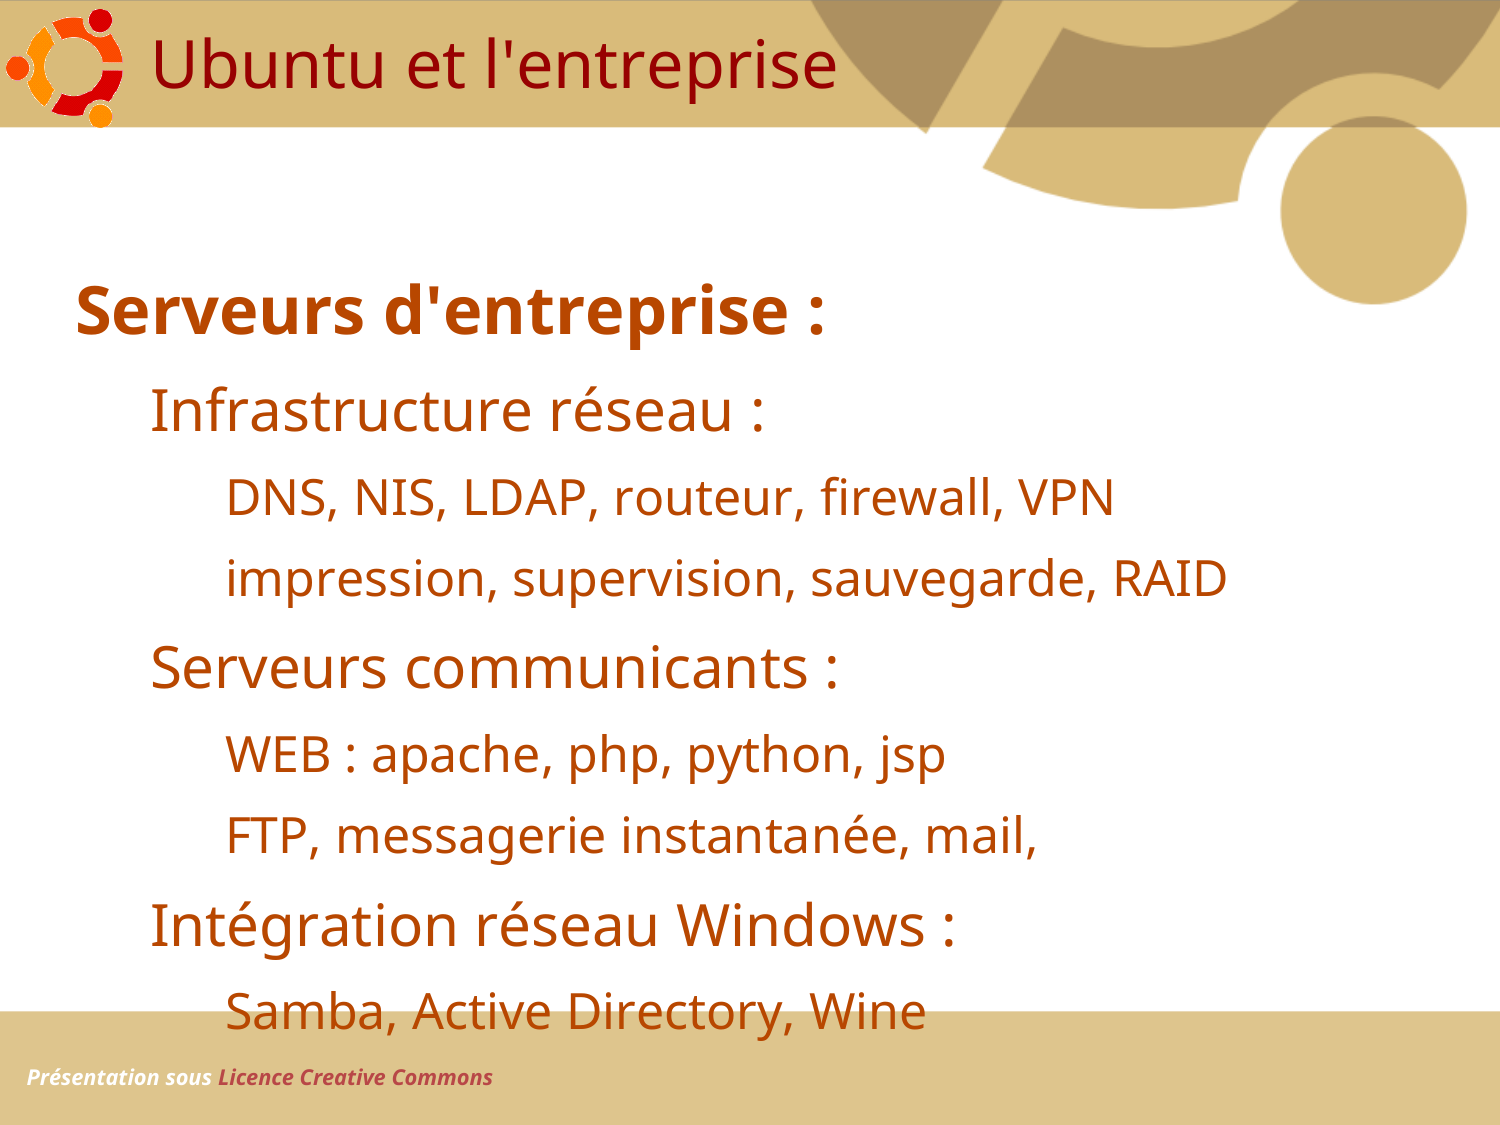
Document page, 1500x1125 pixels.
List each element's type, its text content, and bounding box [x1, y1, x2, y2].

picture [0, 0, 1500, 557]
list Serveurs d'entreprise : Infrastructure réseau : DNS, NIS, LDAP, routeur, firewall, VPN impression, supervision, sauvegarde, RAID Serveurs communicants : WEB : apache, php, python, jsp FTP, messagerie instantanée, mail, Intégration réseau Windows : Samba, Active Directory, Wine [75, 262, 1425, 971]
title Ubuntu et l'entreprise [135, 0, 1417, 159]
